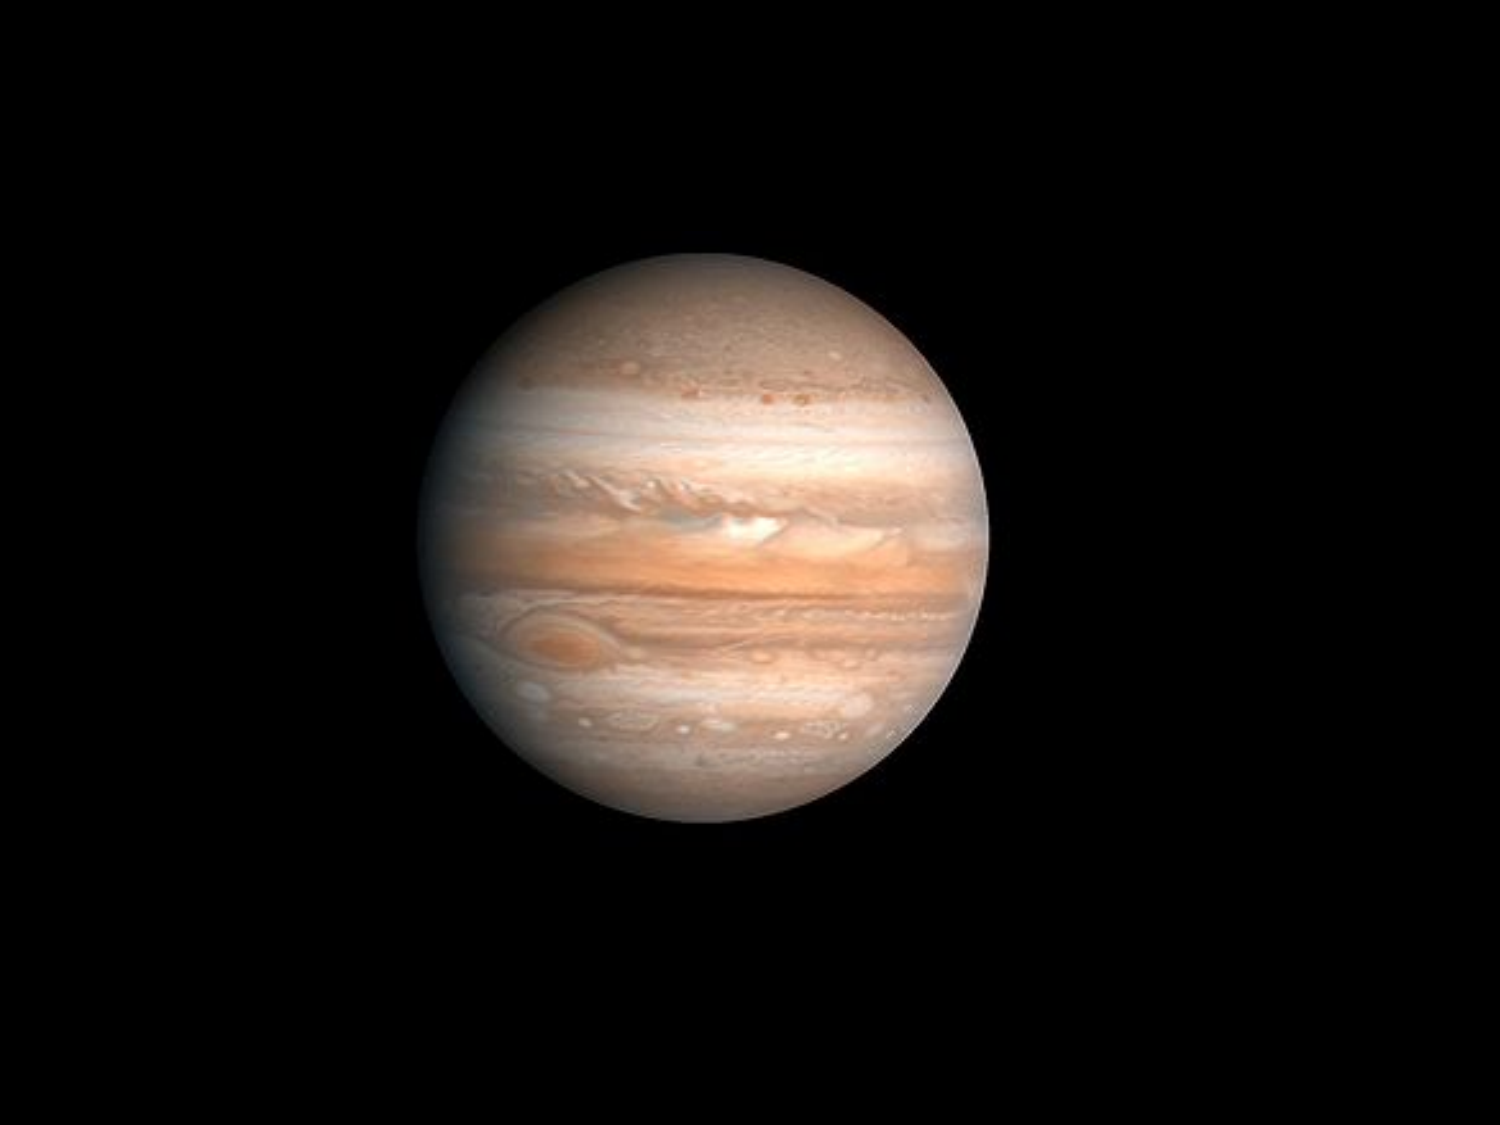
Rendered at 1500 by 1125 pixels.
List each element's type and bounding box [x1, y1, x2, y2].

picture [395, 231, 1010, 847]
